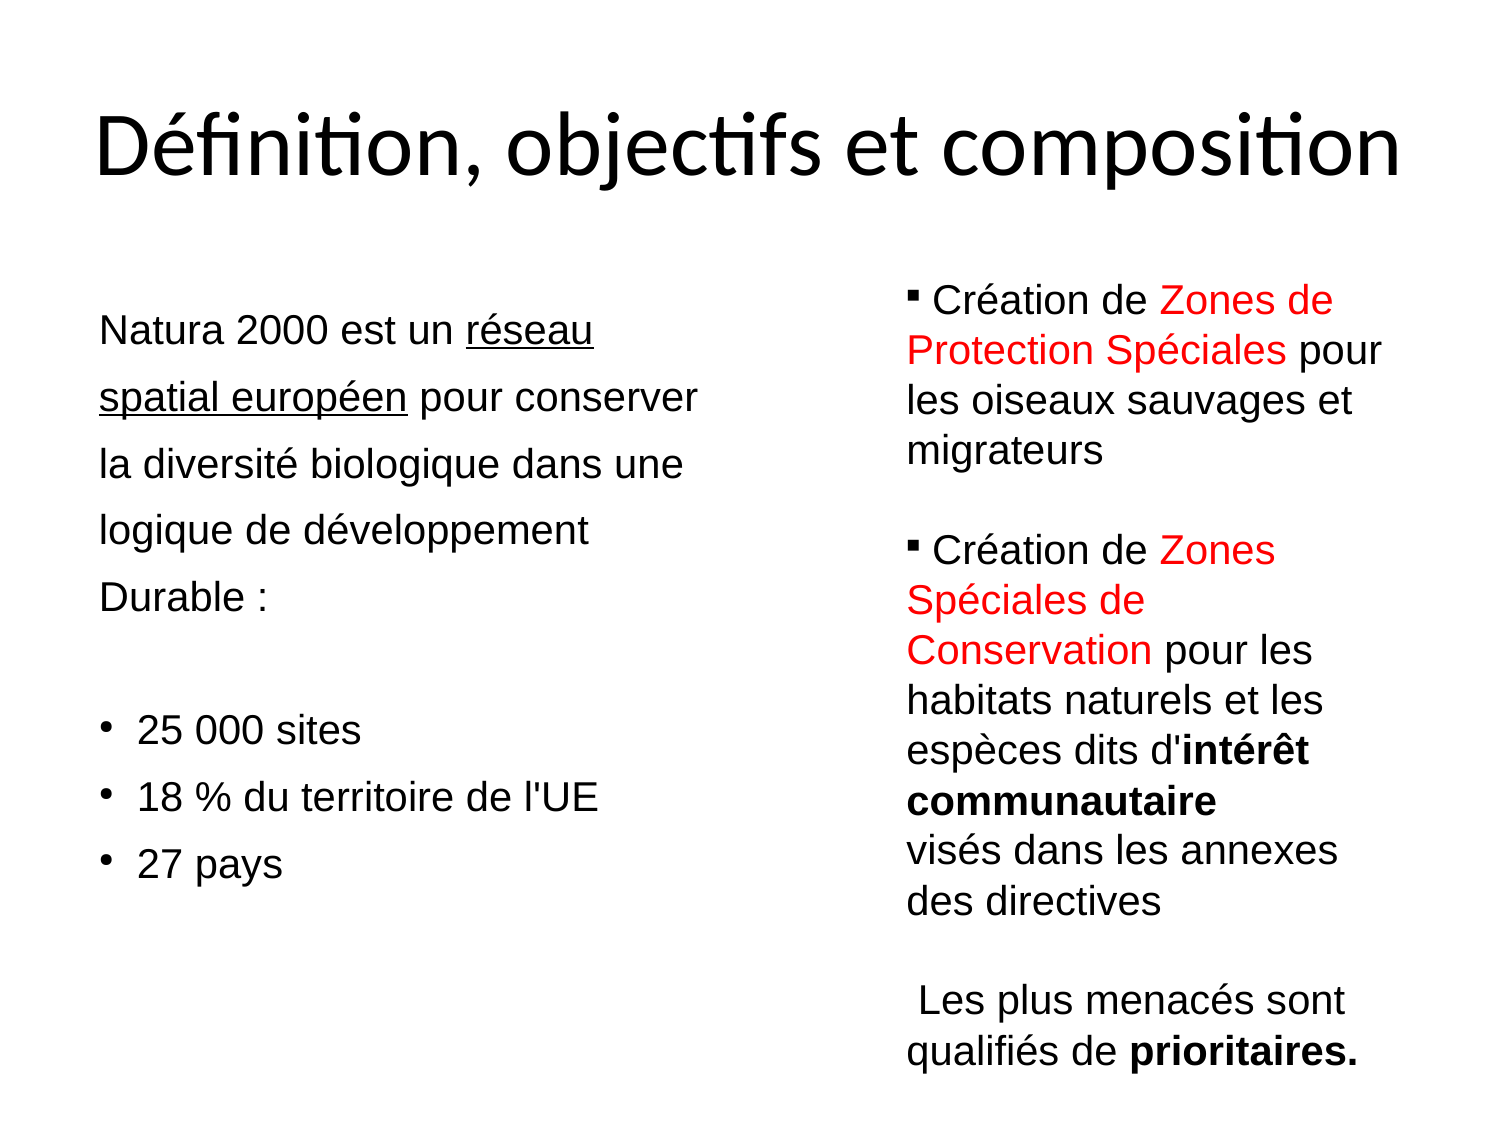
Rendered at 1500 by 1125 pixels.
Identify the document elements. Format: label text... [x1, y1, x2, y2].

title Définition, objectifs et composition [75, 13, 1425, 265]
text_box [766, 262, 1426, 1021]
text_box Création de Zones de Protection Spéciales pour les oiseaux sauvages et migrateurs Création de Zones Spéciales de Conservation pour les habitats naturels et les espèces dits d'intérêt communautaire visés dans les annexes des directives Les plus menacés sont qualifiés de prioritaires. [891, 265, 1418, 1034]
text_box Natura 2000 est un réseau spatial européen pour conserver la diversité biologique dans une logique de développement Durable : 25 000 sites 18 % du territoire de l'UE 27 pays [79, 295, 739, 1125]
